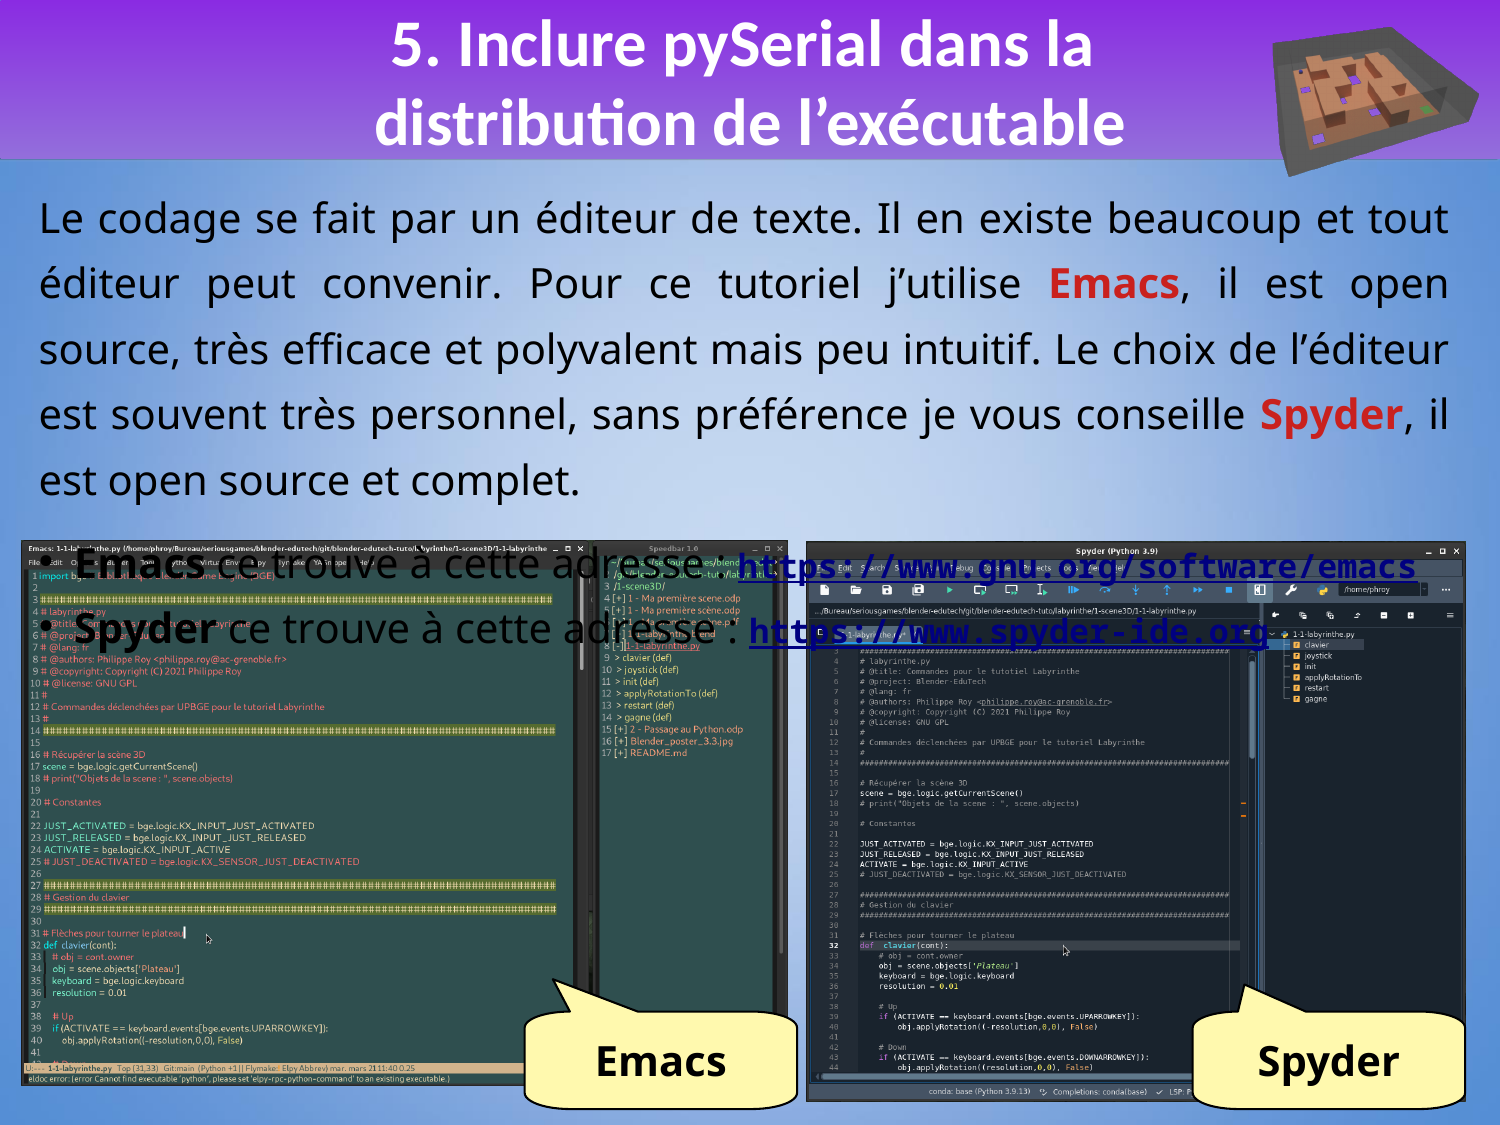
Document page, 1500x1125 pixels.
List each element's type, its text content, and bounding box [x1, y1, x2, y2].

text_box 5. Inclure pySerial dans la distribution de l’exécutable [0, 0, 1500, 159]
text_box Emacs [524, 979, 798, 1110]
text_box Le codage se fait par un éditeur de texte. Il en existe beaucoup et tout éditeur peut convenir. Pour ce tutoriel j’utilise Emacs, il est open source, très efficace et polyvalent mais peu intuitif. Le choix de l’éditeur est souvent très personnel, sans préférence je vous conseille Spyder, il est open source et complet. Emacs ce trouve à cette adresse : https://www.gnu.org/software/emacs Spyder ce trouve à cette adresse : https://www.spyder-ide.org [23, 172, 1465, 494]
picture [0, 27, 1500, 1125]
text_box Spyder [1192, 984, 1466, 1110]
